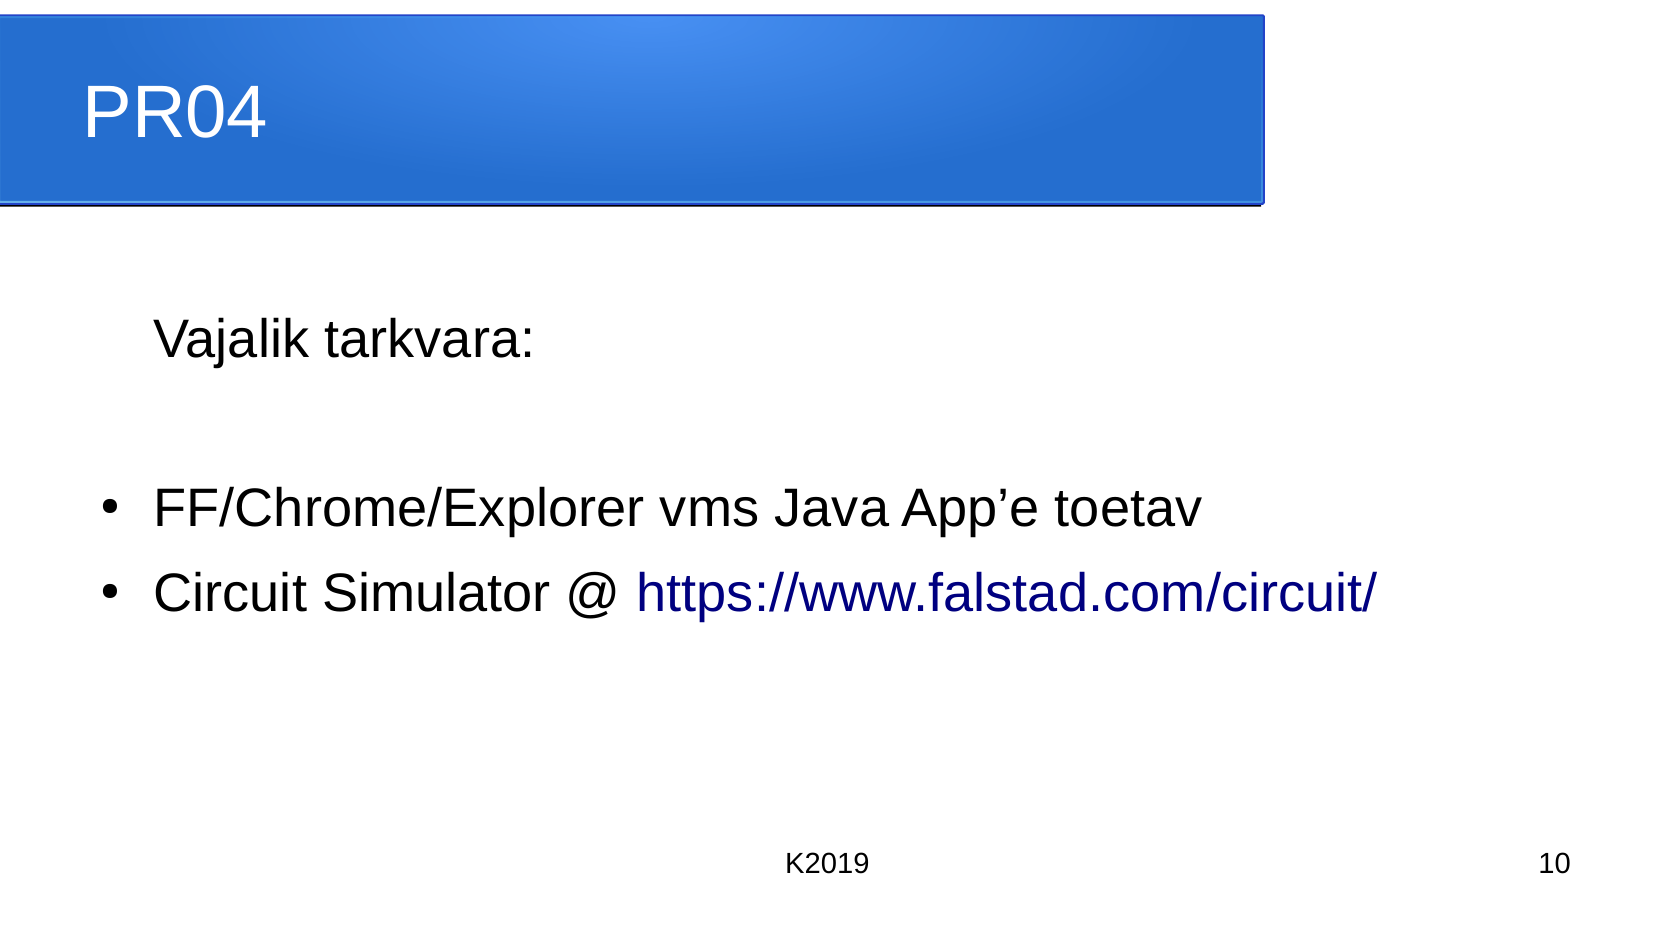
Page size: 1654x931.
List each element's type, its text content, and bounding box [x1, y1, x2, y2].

title PR04 [82, 35, 1235, 189]
list Vajalik tarkvara: FF/Chrome/Explorer vms Java App’e toetav Circuit Simulator @ https://www.falstad.com/circuit/ [82, 224, 1571, 764]
